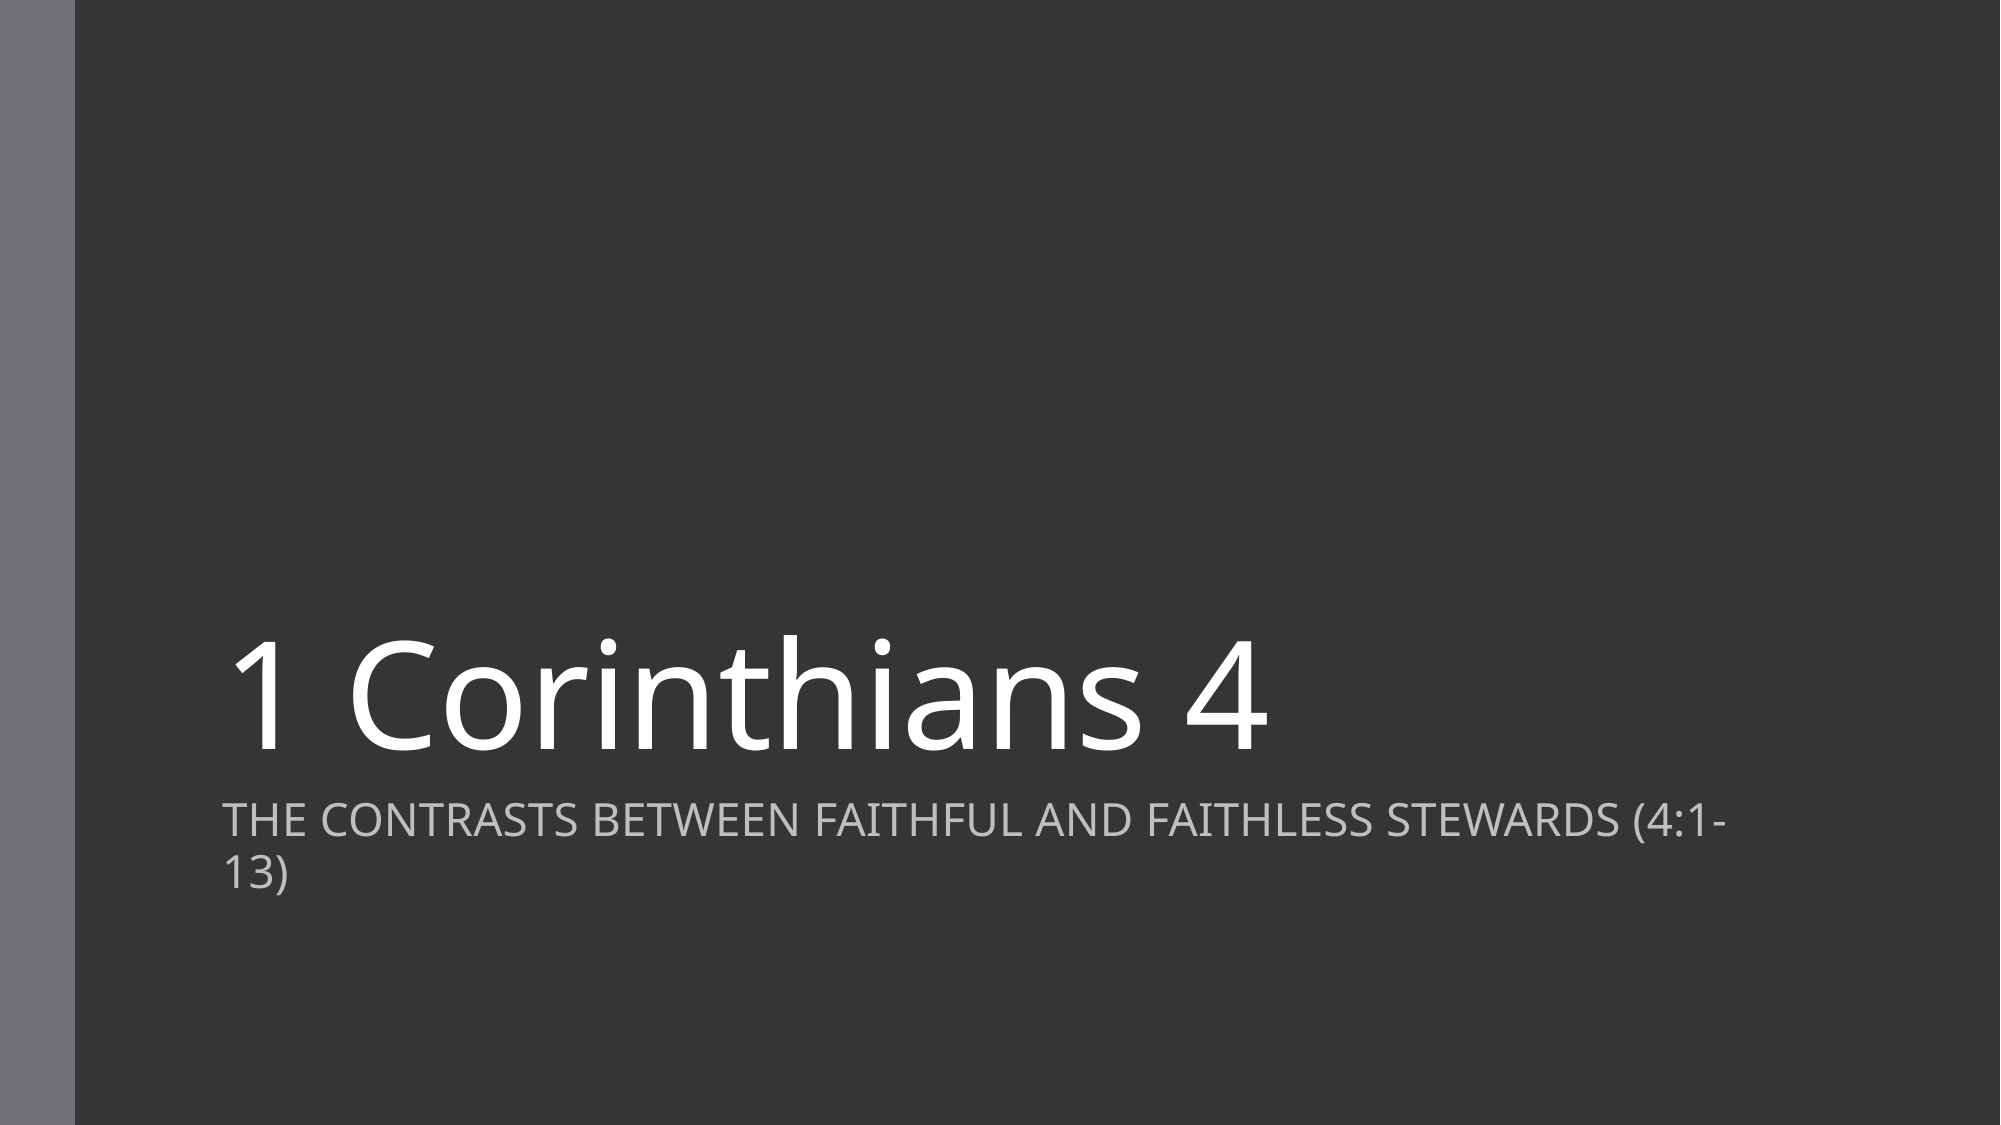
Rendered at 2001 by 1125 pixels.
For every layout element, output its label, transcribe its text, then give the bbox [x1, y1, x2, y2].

subtitle THE CONTRASTS BETWEEN FAITHFUL AND FAITHLESS STEWARDS (4:1-13) [206, 787, 1752, 1066]
title 1 Corinthians 4 [206, 124, 1752, 787]
